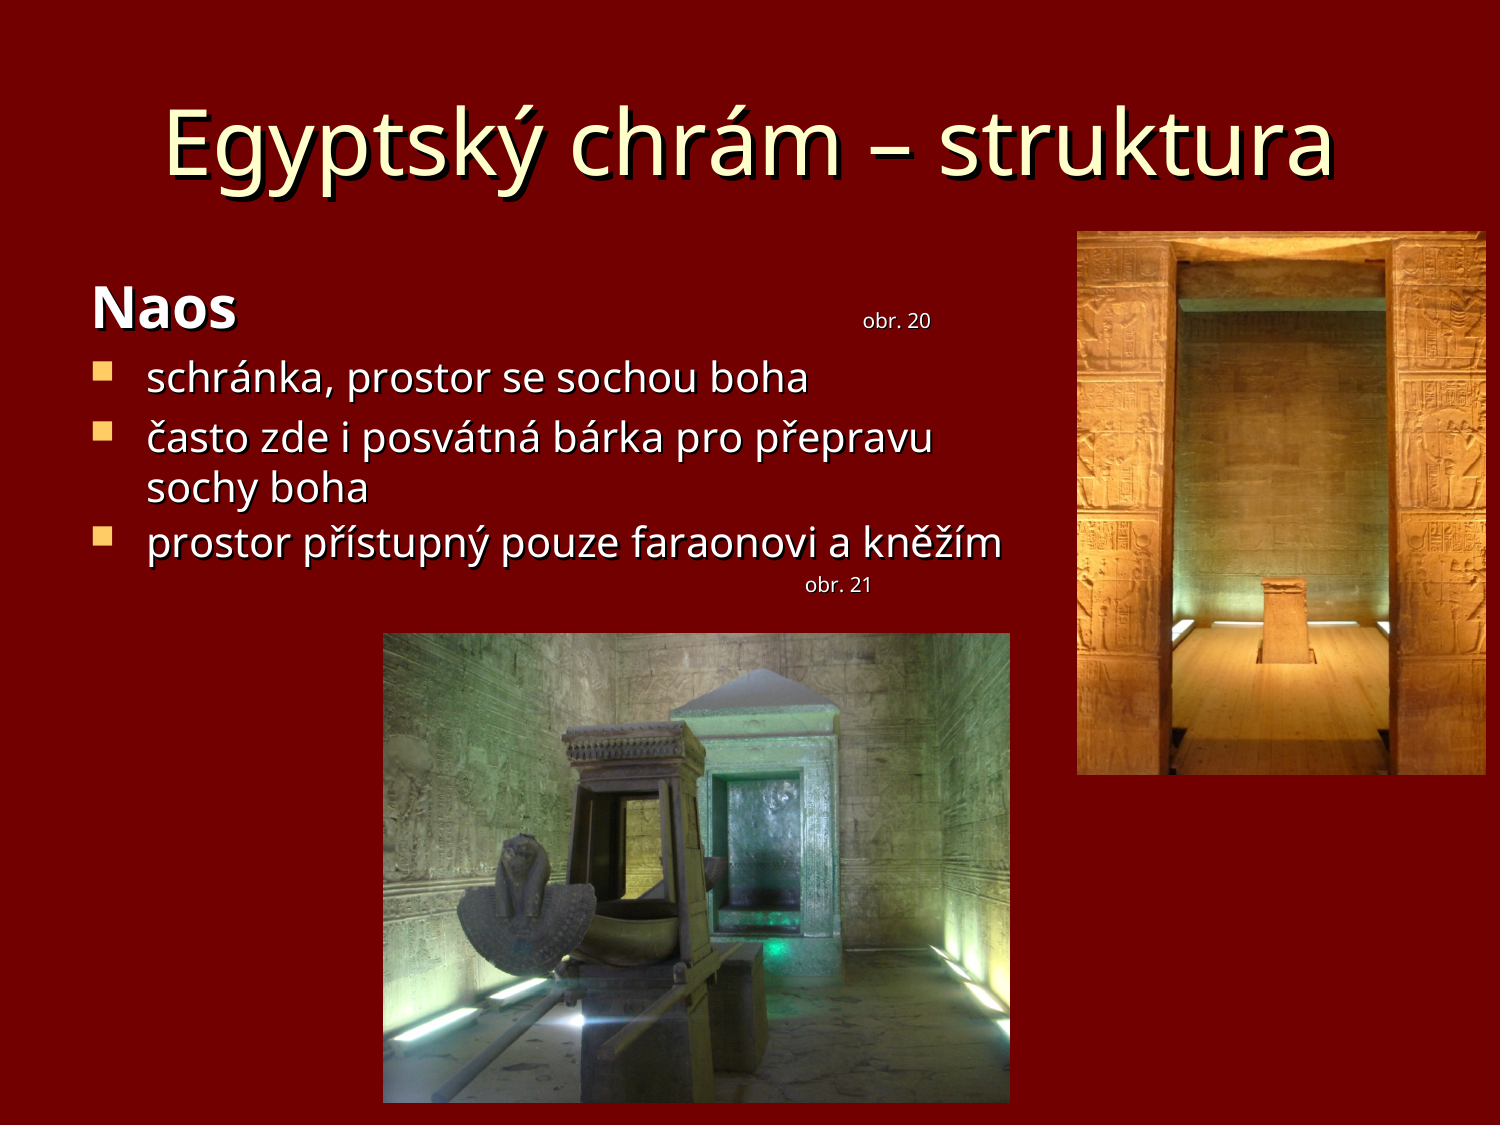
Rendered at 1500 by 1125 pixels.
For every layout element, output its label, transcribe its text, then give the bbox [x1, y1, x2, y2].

text_box [383, 633, 1010, 1103]
list Naos obr. 20 schránka, prostor se sochou boha často zde i posvátná bárka pro přepravu sochy boha prostor přístupný pouze faraonovi a kněžím obr. 21 [74, 262, 1057, 610]
title Egyptský chrám – struktura [75, 45, 1426, 233]
text_box [1077, 231, 1486, 776]
